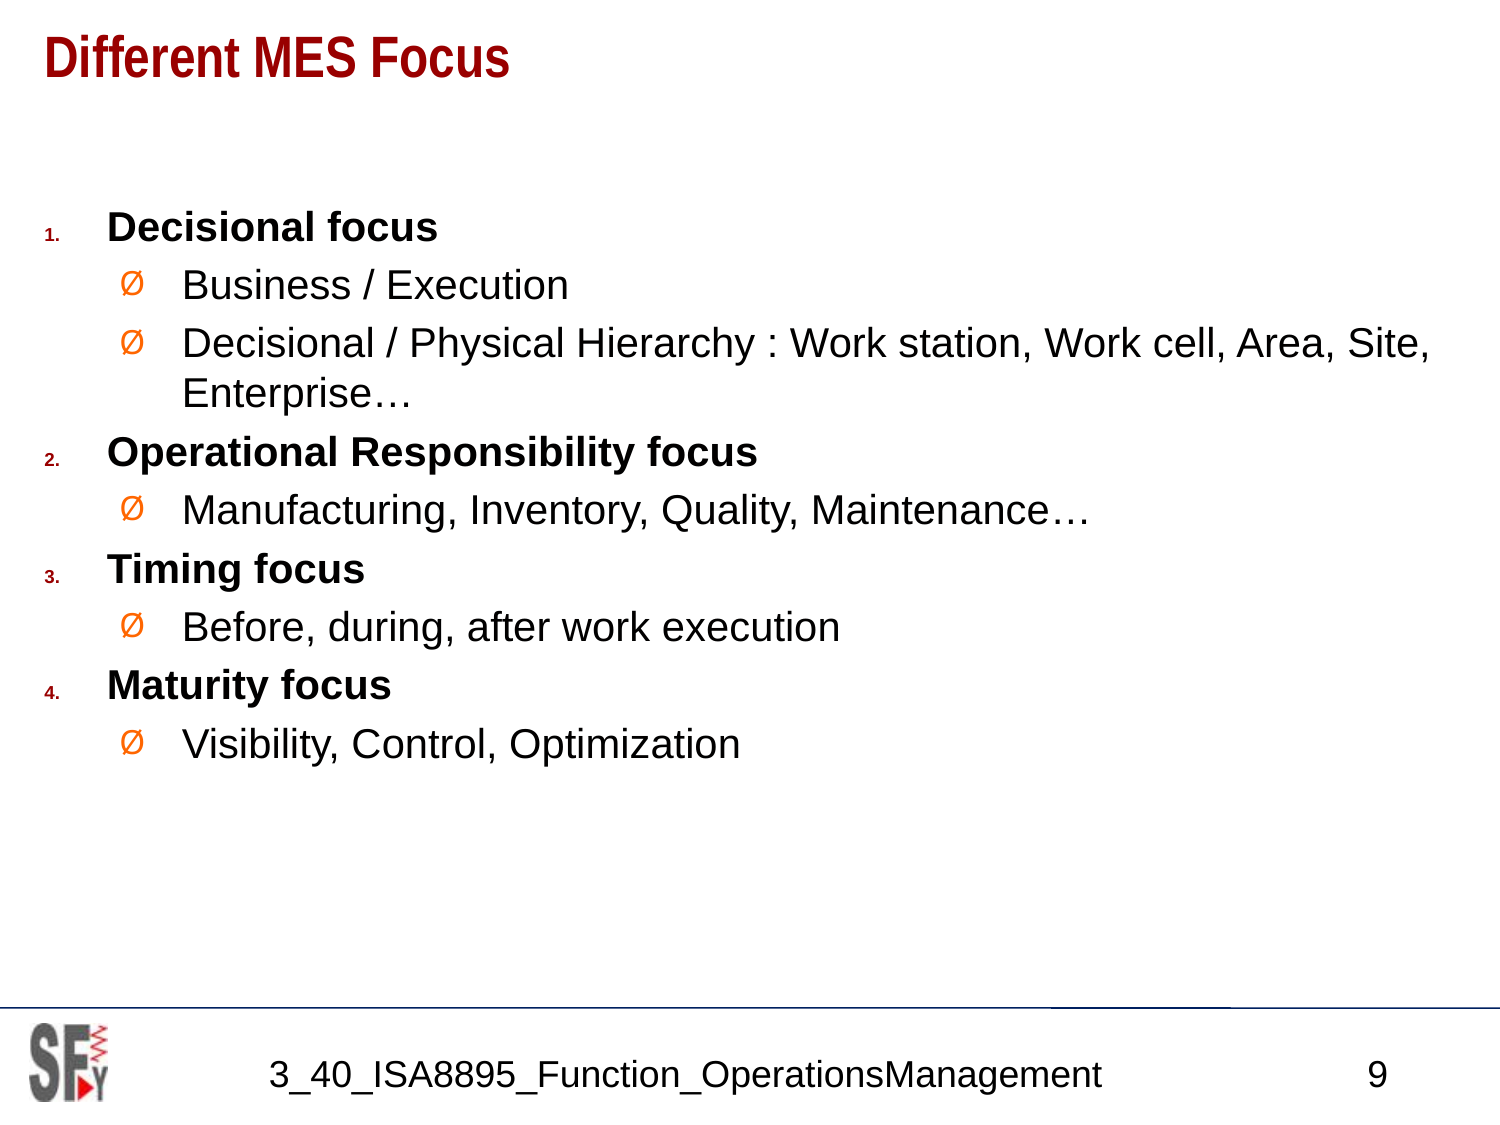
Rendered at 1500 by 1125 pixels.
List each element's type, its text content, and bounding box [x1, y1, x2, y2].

slide_number <numéro> [1352, 1034, 1490, 1103]
list Decisional focus Business / Execution Decisional / Physical Hierarchy : Work station, Work cell, Area, Site, Enterprise… Operational Responsibility focus Manufacturing, Inventory, Quality, Maintenance… Timing focus Before, during, after work execution Maturity focus Visibility, Control, Optimization [29, 184, 1471, 988]
title Different MES Focus [29, 12, 1471, 138]
footer 3_40_ISA8895_Function_OperationsManagement [253, 1034, 1336, 1103]
picture [29, 1023, 108, 1102]
